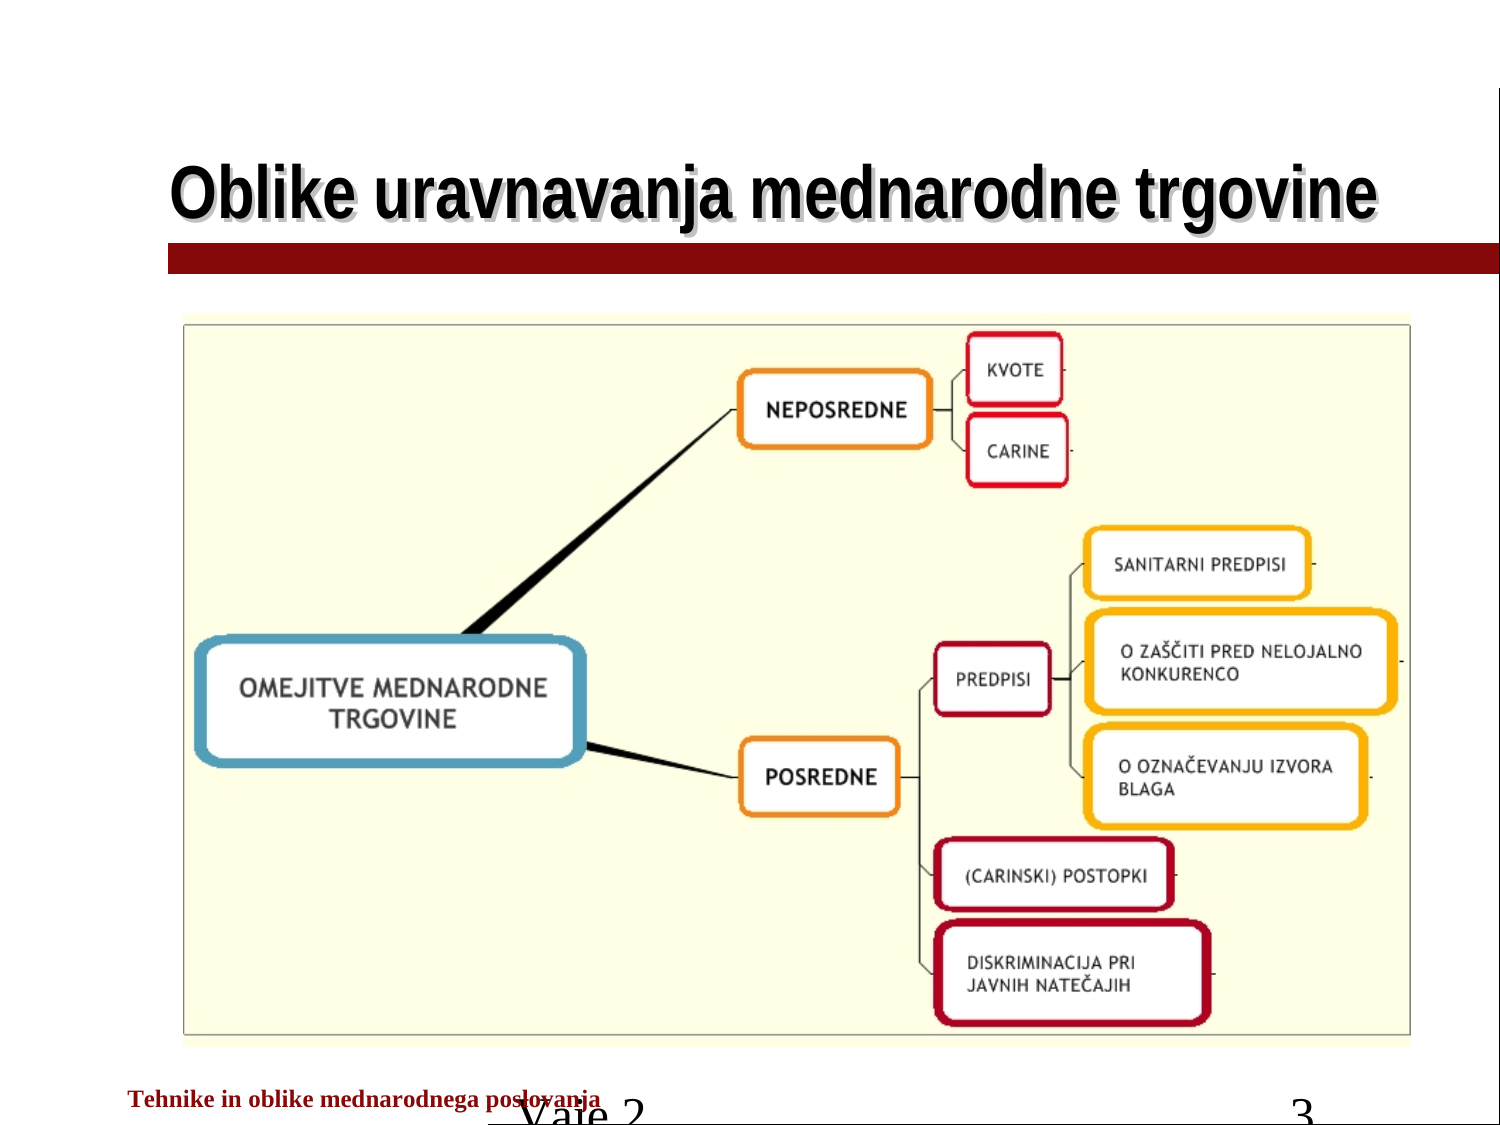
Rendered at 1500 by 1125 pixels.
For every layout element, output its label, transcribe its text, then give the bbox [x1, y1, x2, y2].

title Oblike uravnavanja mednarodne trgovine [154, 113, 1500, 264]
picture [183, 313, 1411, 1047]
